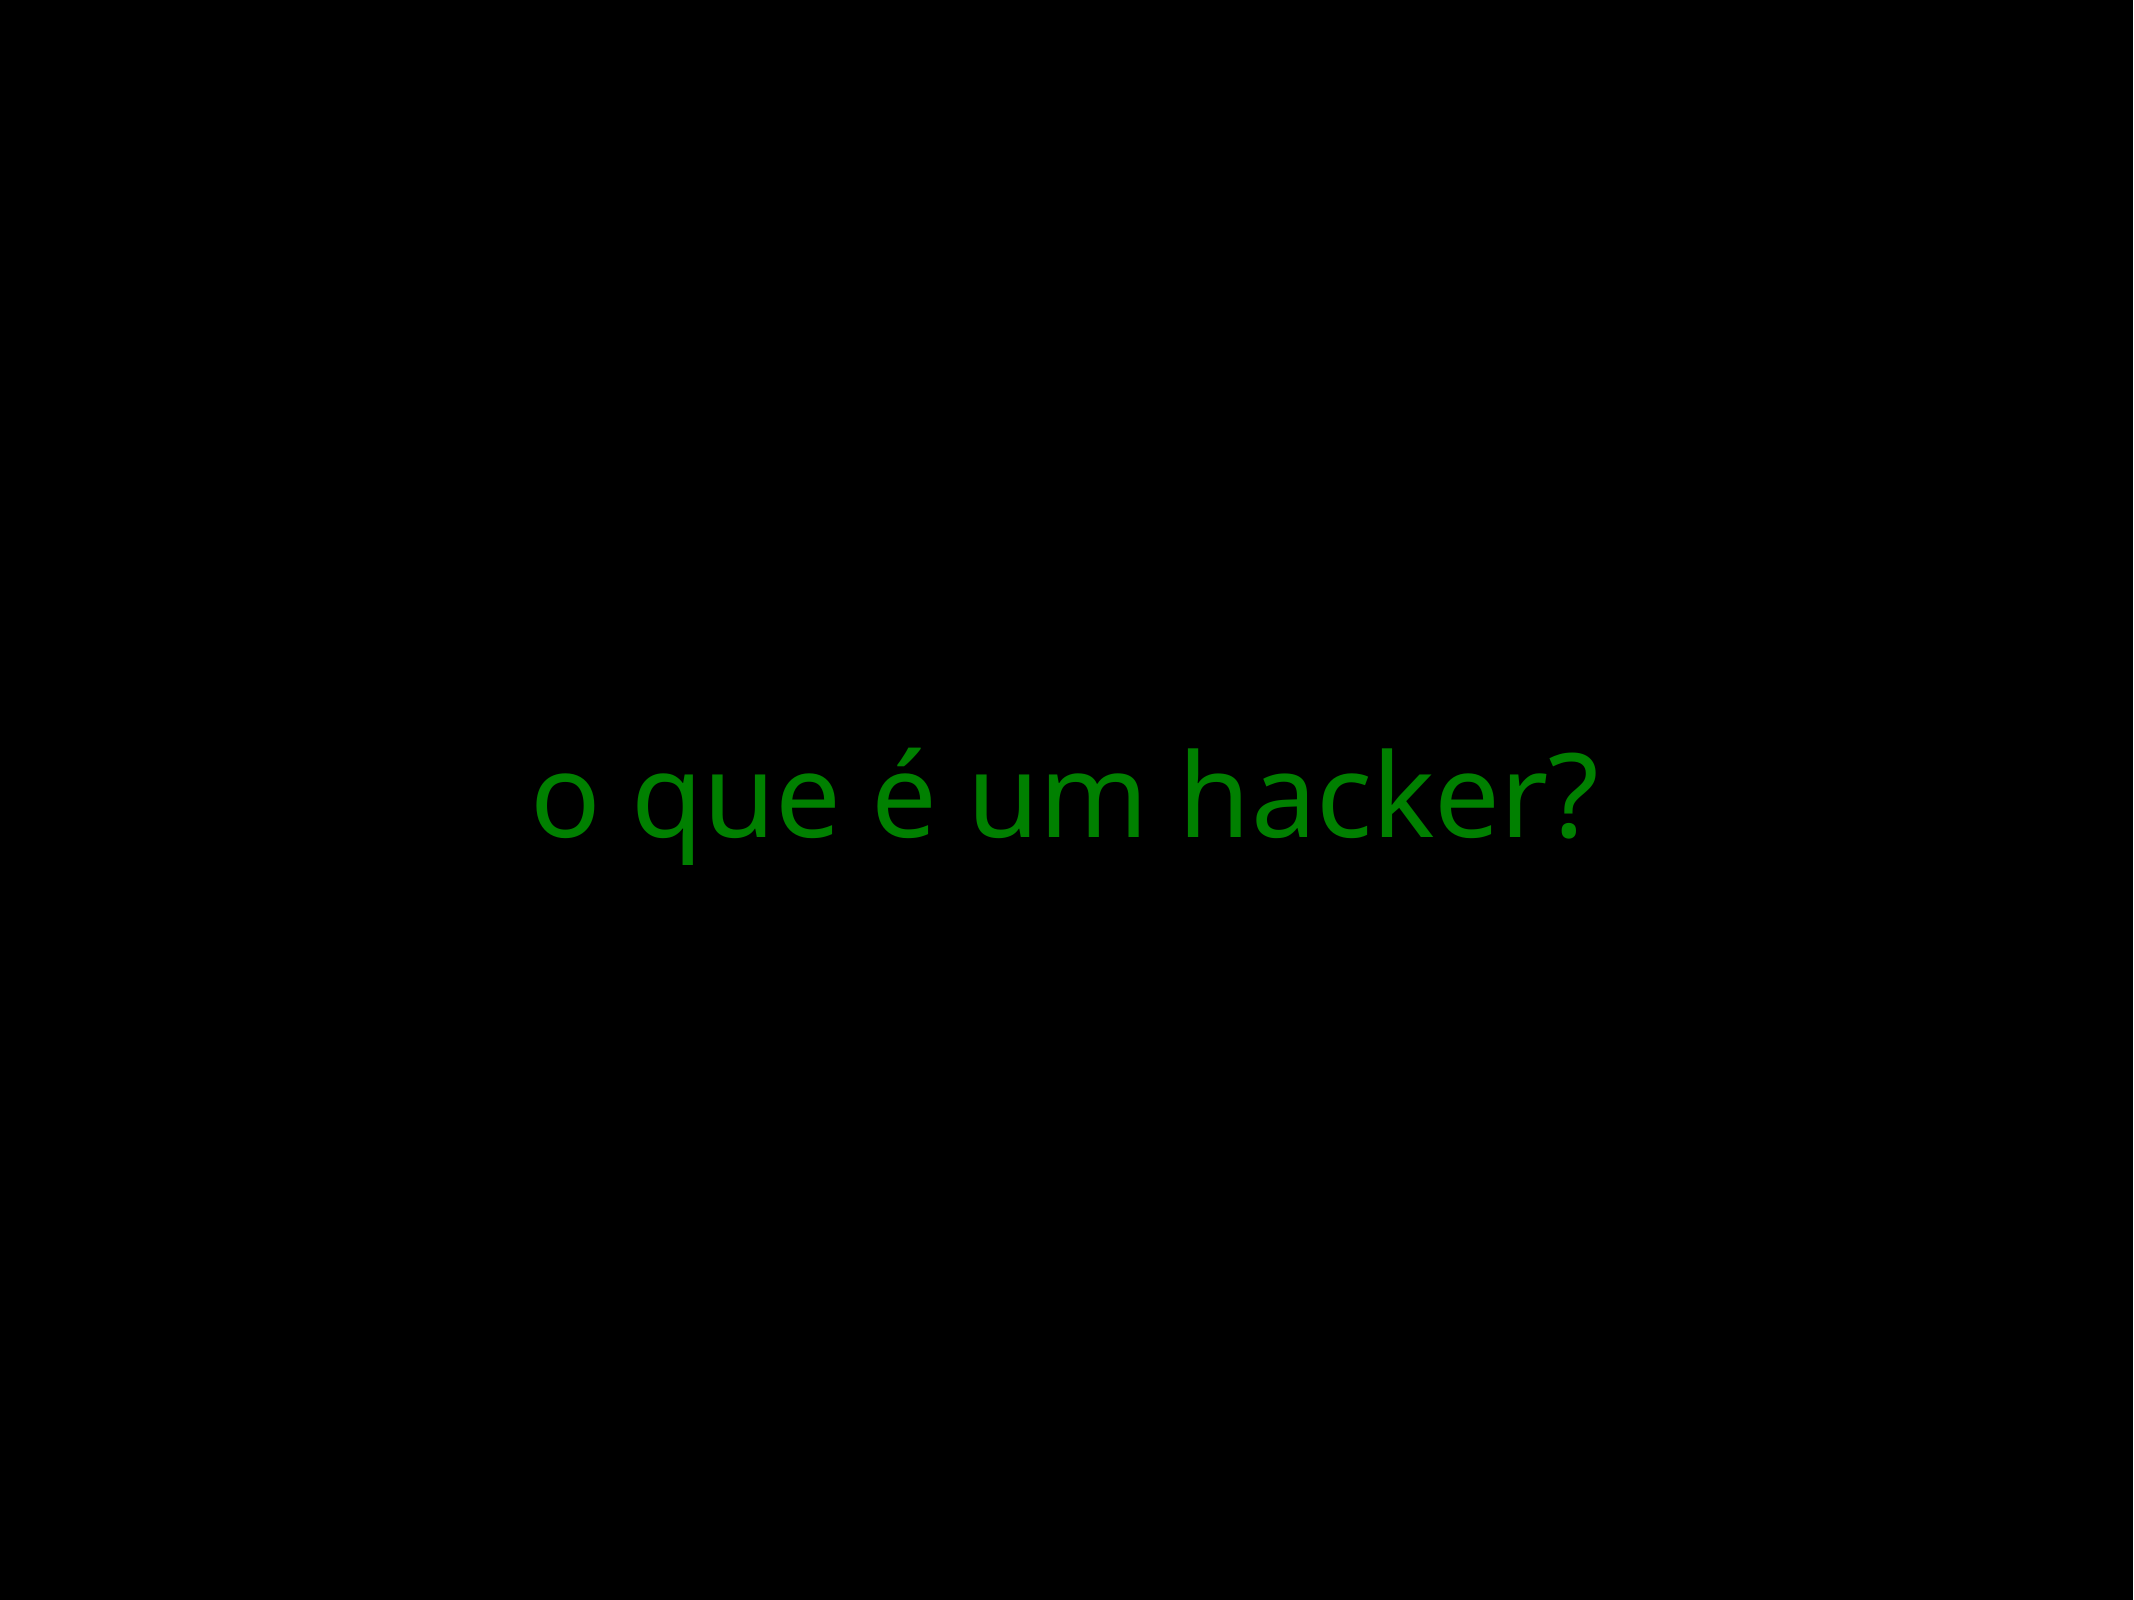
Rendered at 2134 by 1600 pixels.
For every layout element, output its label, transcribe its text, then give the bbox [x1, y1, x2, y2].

title o que é um hacker? [106, 617, 2025, 957]
